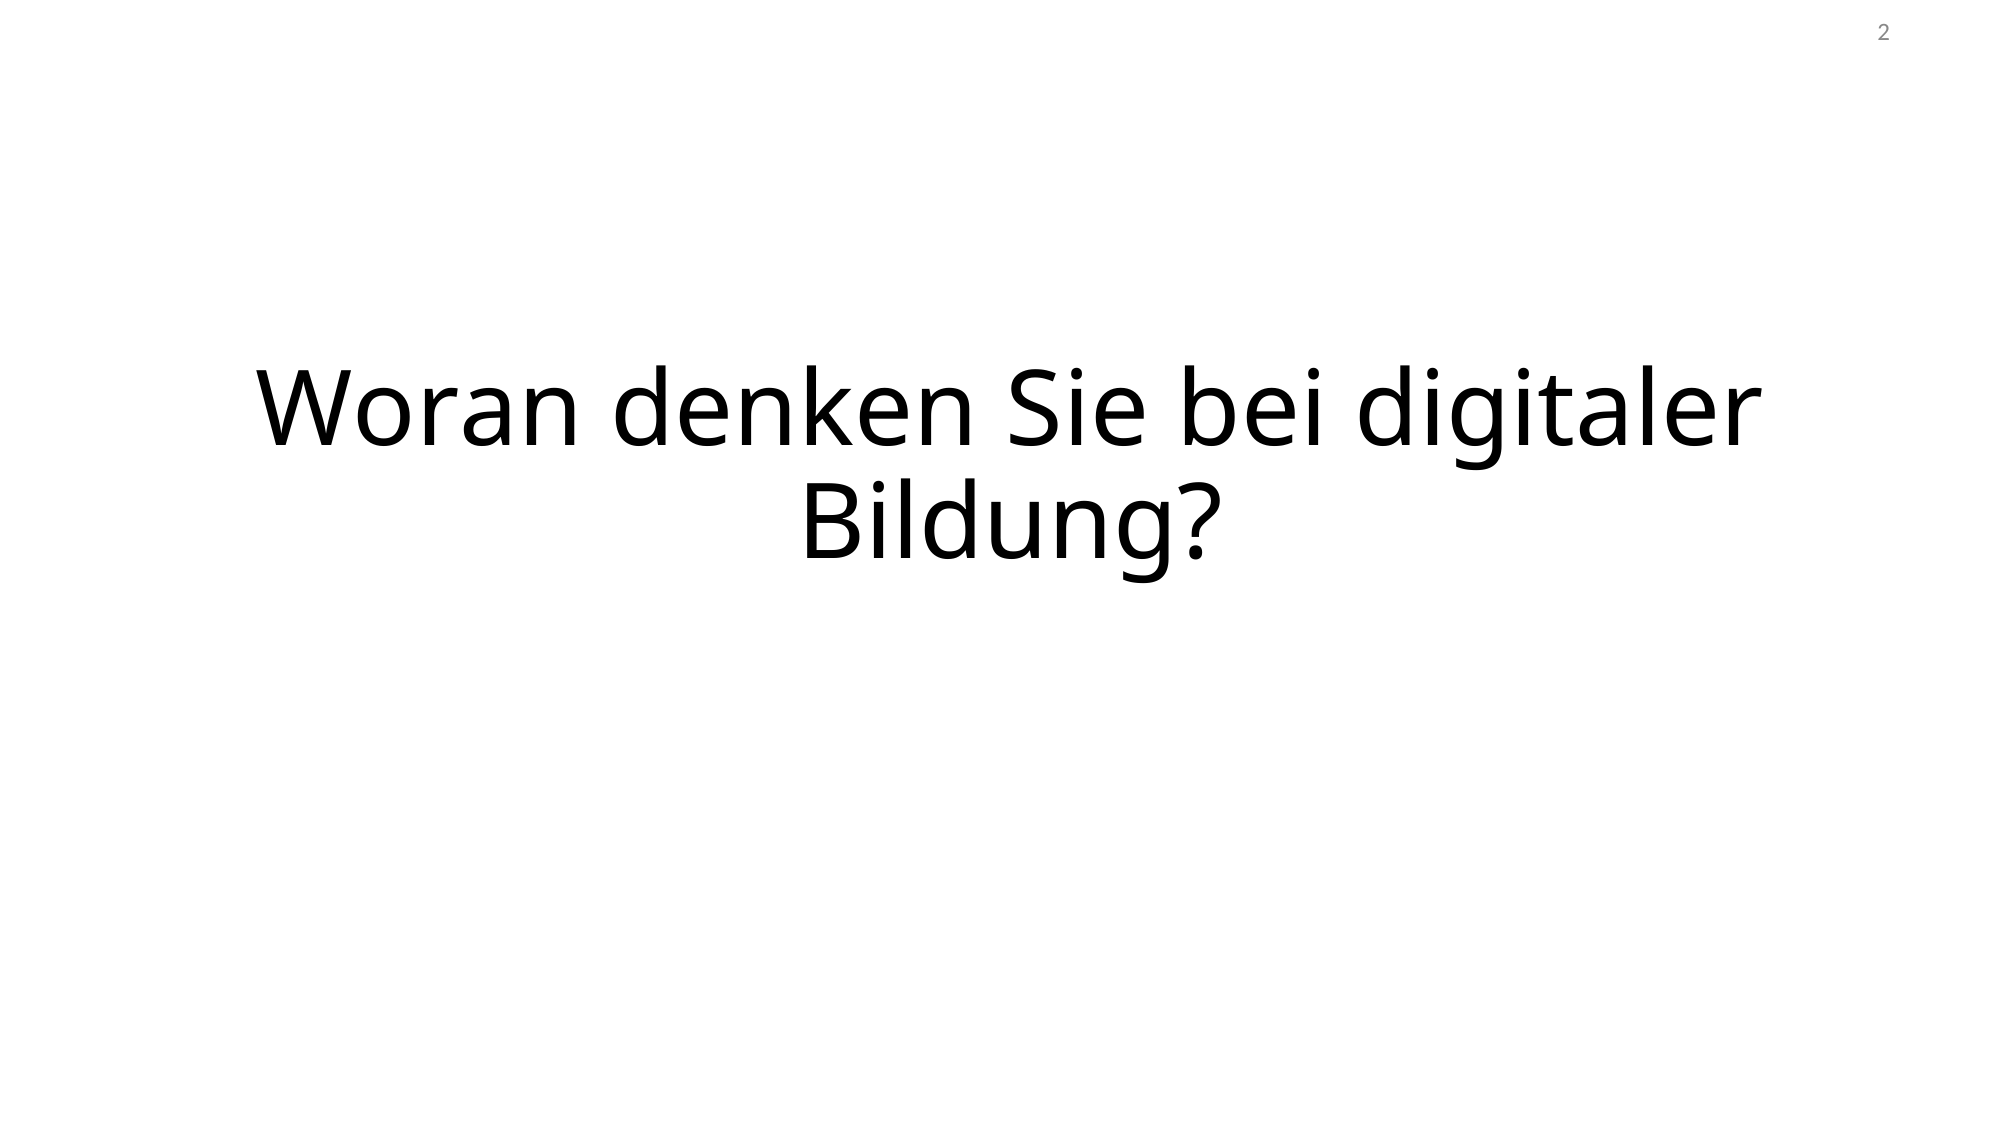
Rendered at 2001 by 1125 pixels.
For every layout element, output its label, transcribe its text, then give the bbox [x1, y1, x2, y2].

title Woran denken Sie bei digitaler Bildung? [21, 233, 2000, 589]
text_box 2 [1862, 0, 2000, 61]
